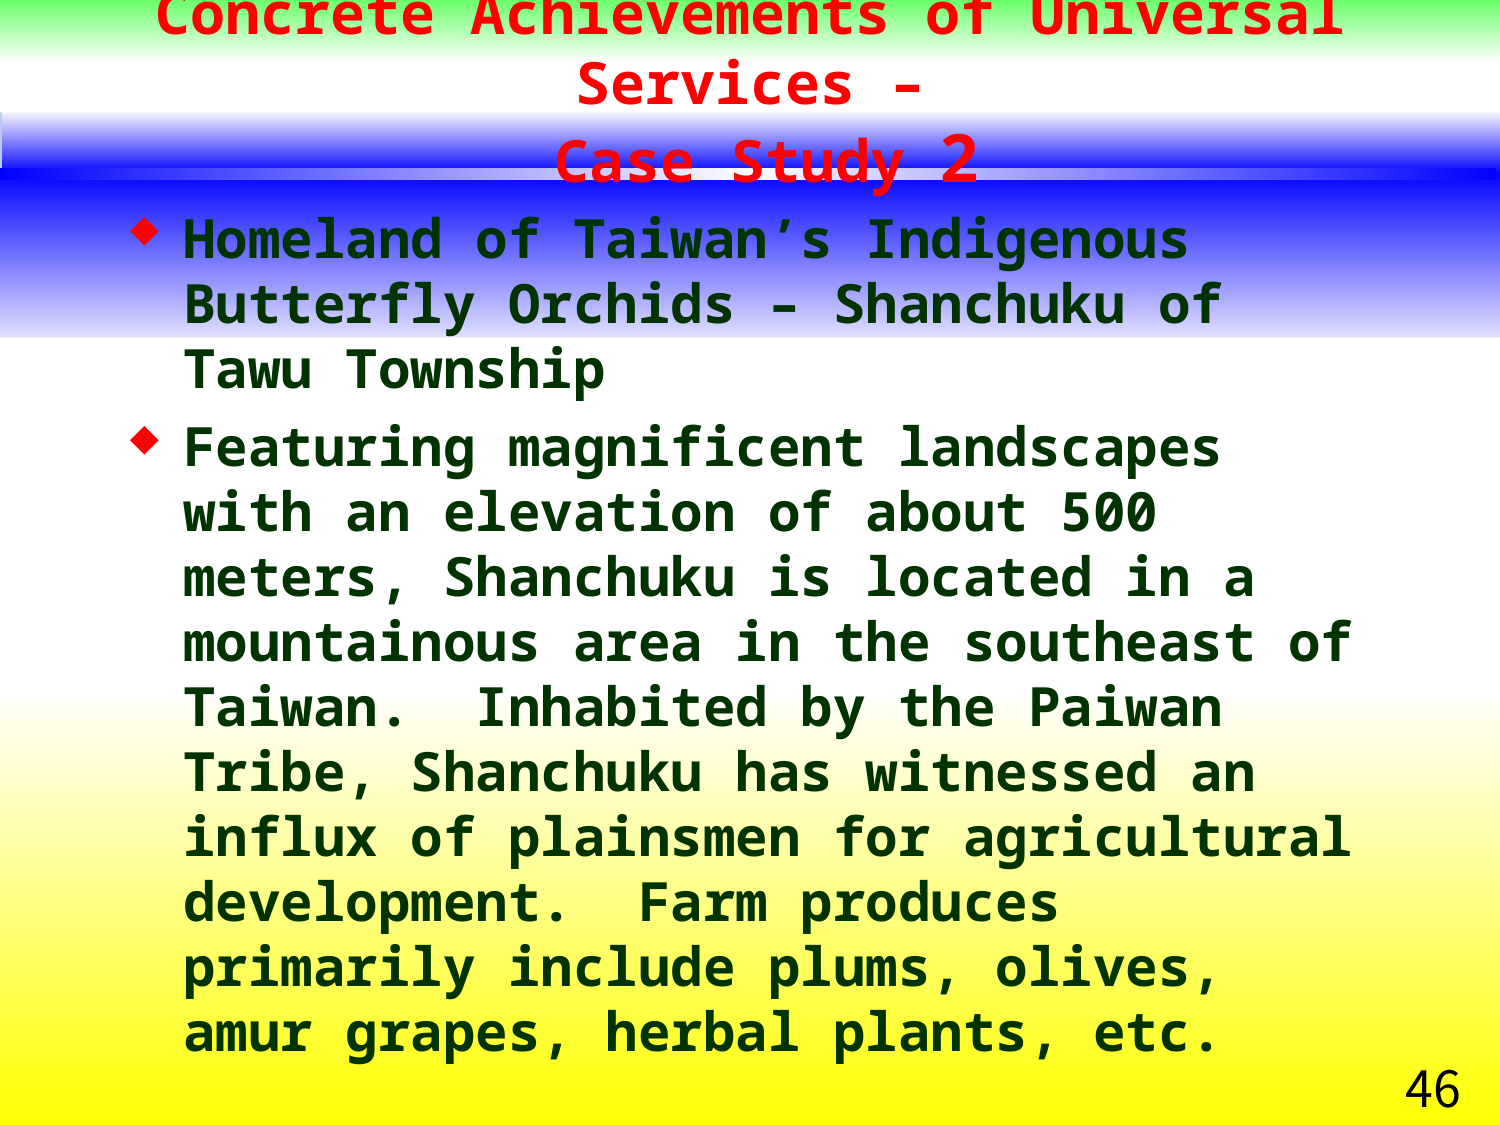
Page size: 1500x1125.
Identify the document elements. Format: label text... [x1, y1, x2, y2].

list Homeland of Taiwan’s Indigenous Butterfly Orchids – Shanchuku of Tawu Township Featuring magnificent landscapes with an elevation of about 500 meters, Shanchuku is located in a mountainous area in the southeast of Taiwan. Inhabited by the Paiwan Tribe, Shanchuku has witnessed an influx of plainsmen for agricultural development. Farm produces primarily include plums, olives, amur grapes, herbal plants, etc. [112, 196, 1388, 966]
title Concrete Achievements of Universal Services – Case Study 2 [0, 0, 1500, 173]
